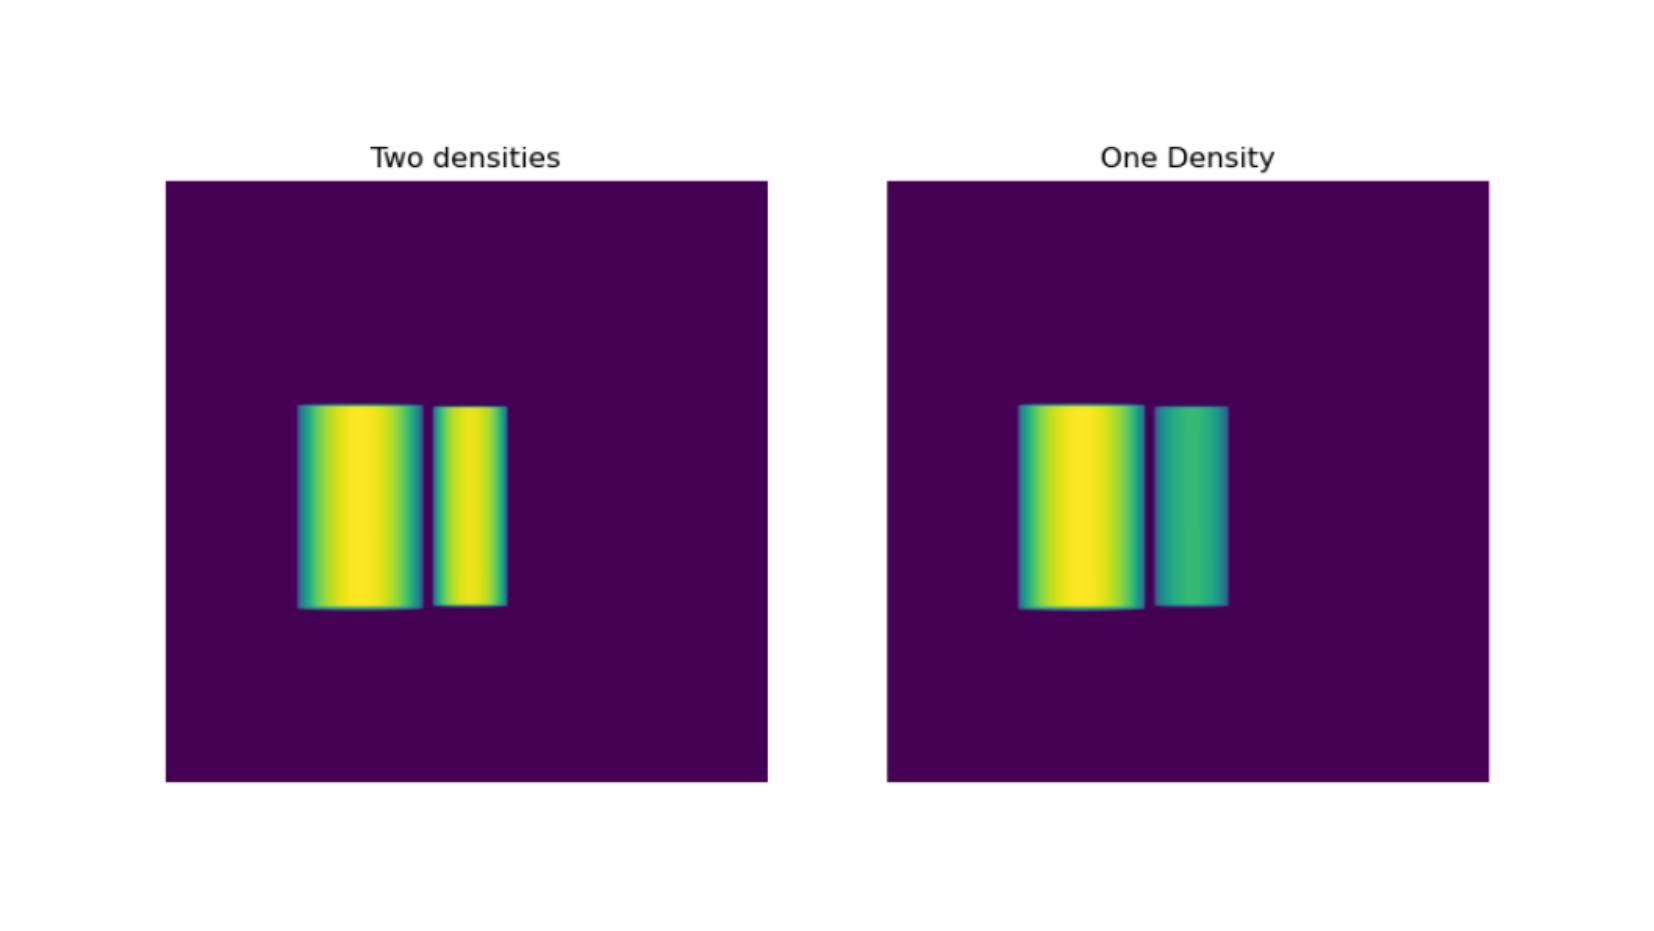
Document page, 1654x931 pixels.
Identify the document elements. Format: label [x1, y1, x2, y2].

picture [149, 130, 1503, 798]
